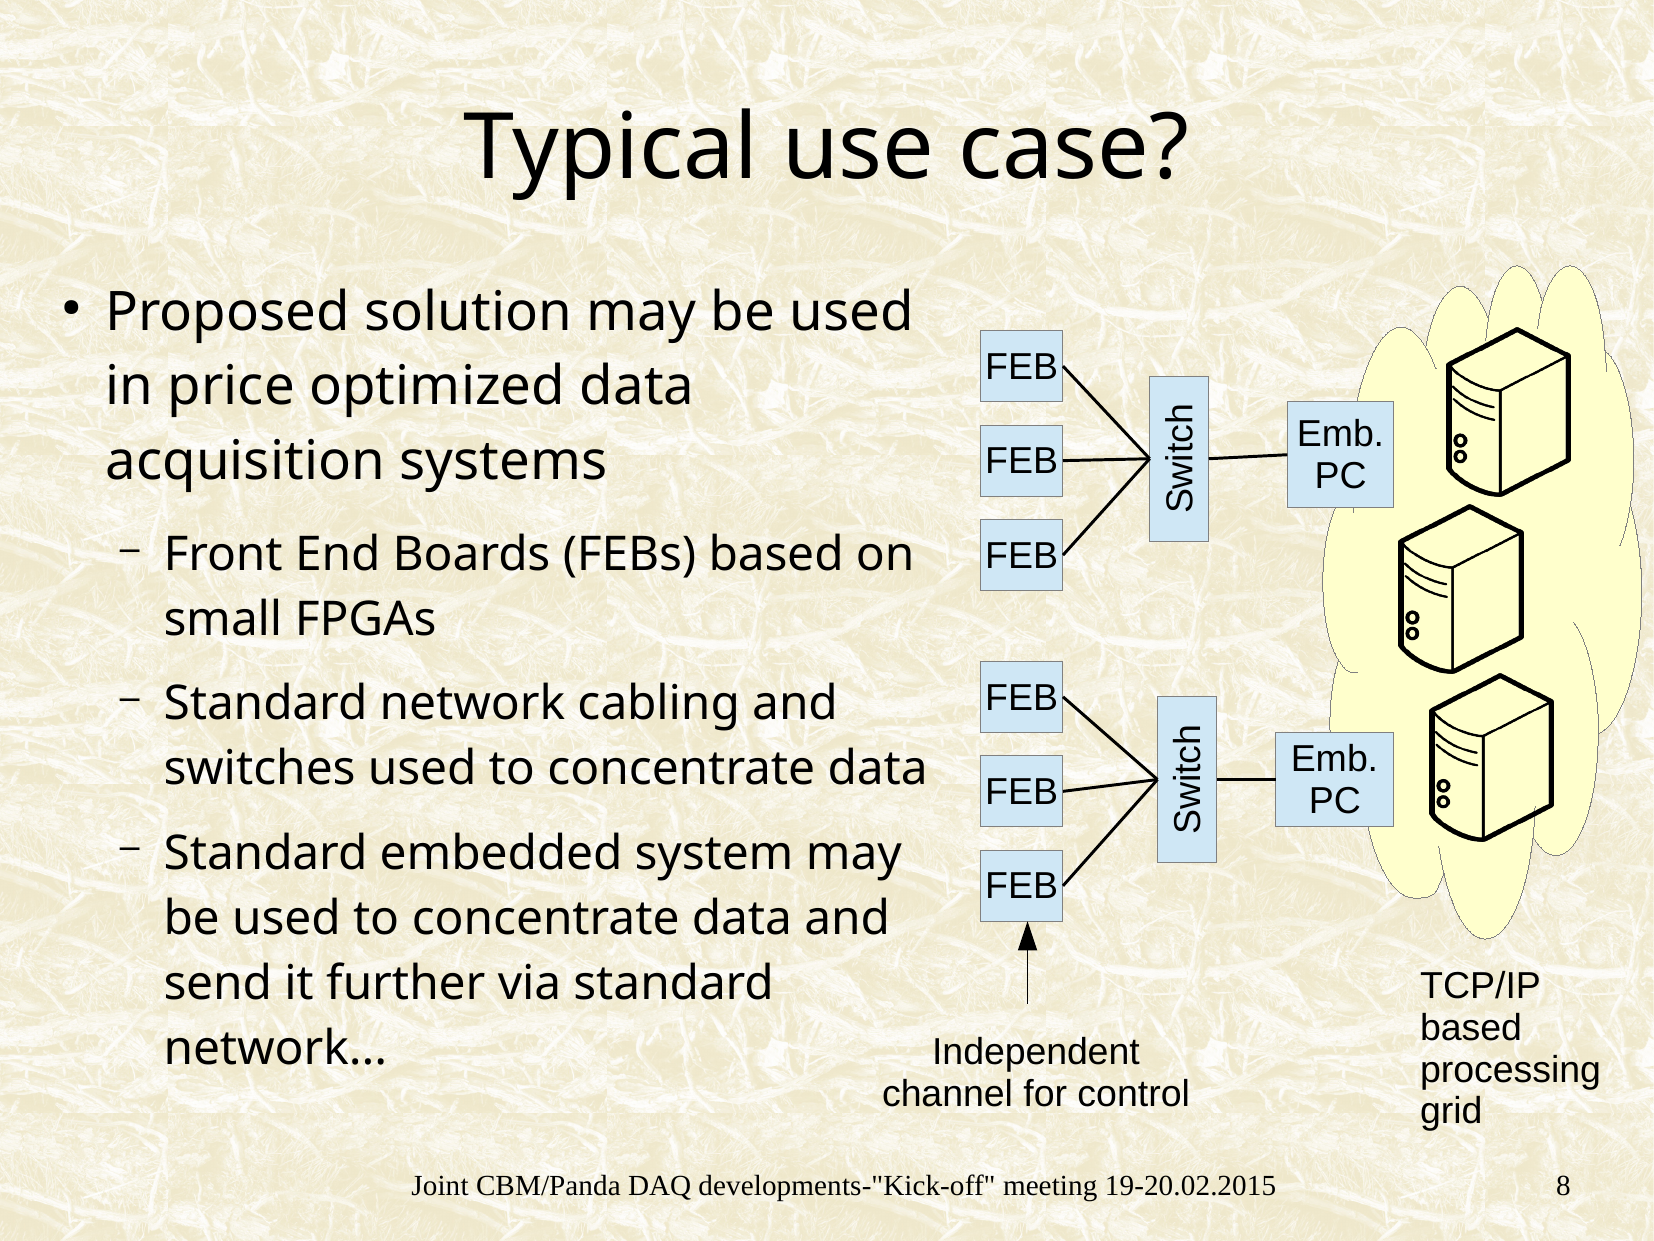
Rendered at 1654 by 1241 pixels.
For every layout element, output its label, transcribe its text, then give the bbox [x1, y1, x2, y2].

text_box Independent channel for control [867, 1023, 1205, 1123]
list Proposed solution may be used in price optimized data acquisition systems Front End Boards (FEBs) based on small FPGAs Standard network cabling and switches used to concentrate data Standard embedded system may be used to concentrate data and send it further via standard network... [47, 271, 934, 1151]
text_box Emb. PC [1287, 401, 1394, 508]
text_box FEB [980, 519, 1063, 591]
text_box Switch [1157, 696, 1217, 863]
text_box TCP/IP based processing grid [1405, 956, 1616, 1140]
text_box FEB [980, 755, 1063, 827]
text_box Emb. PC [1275, 732, 1394, 827]
text_box FEB [980, 425, 1063, 497]
text_box FEB [980, 330, 1063, 402]
picture [0, 0, 1654, 1241]
text_box FEB [980, 661, 1063, 733]
title Typical use case? [82, 49, 1571, 237]
text_box Switch [1149, 376, 1209, 542]
text_box FEB [980, 850, 1063, 922]
text_box [1322, 265, 1642, 940]
